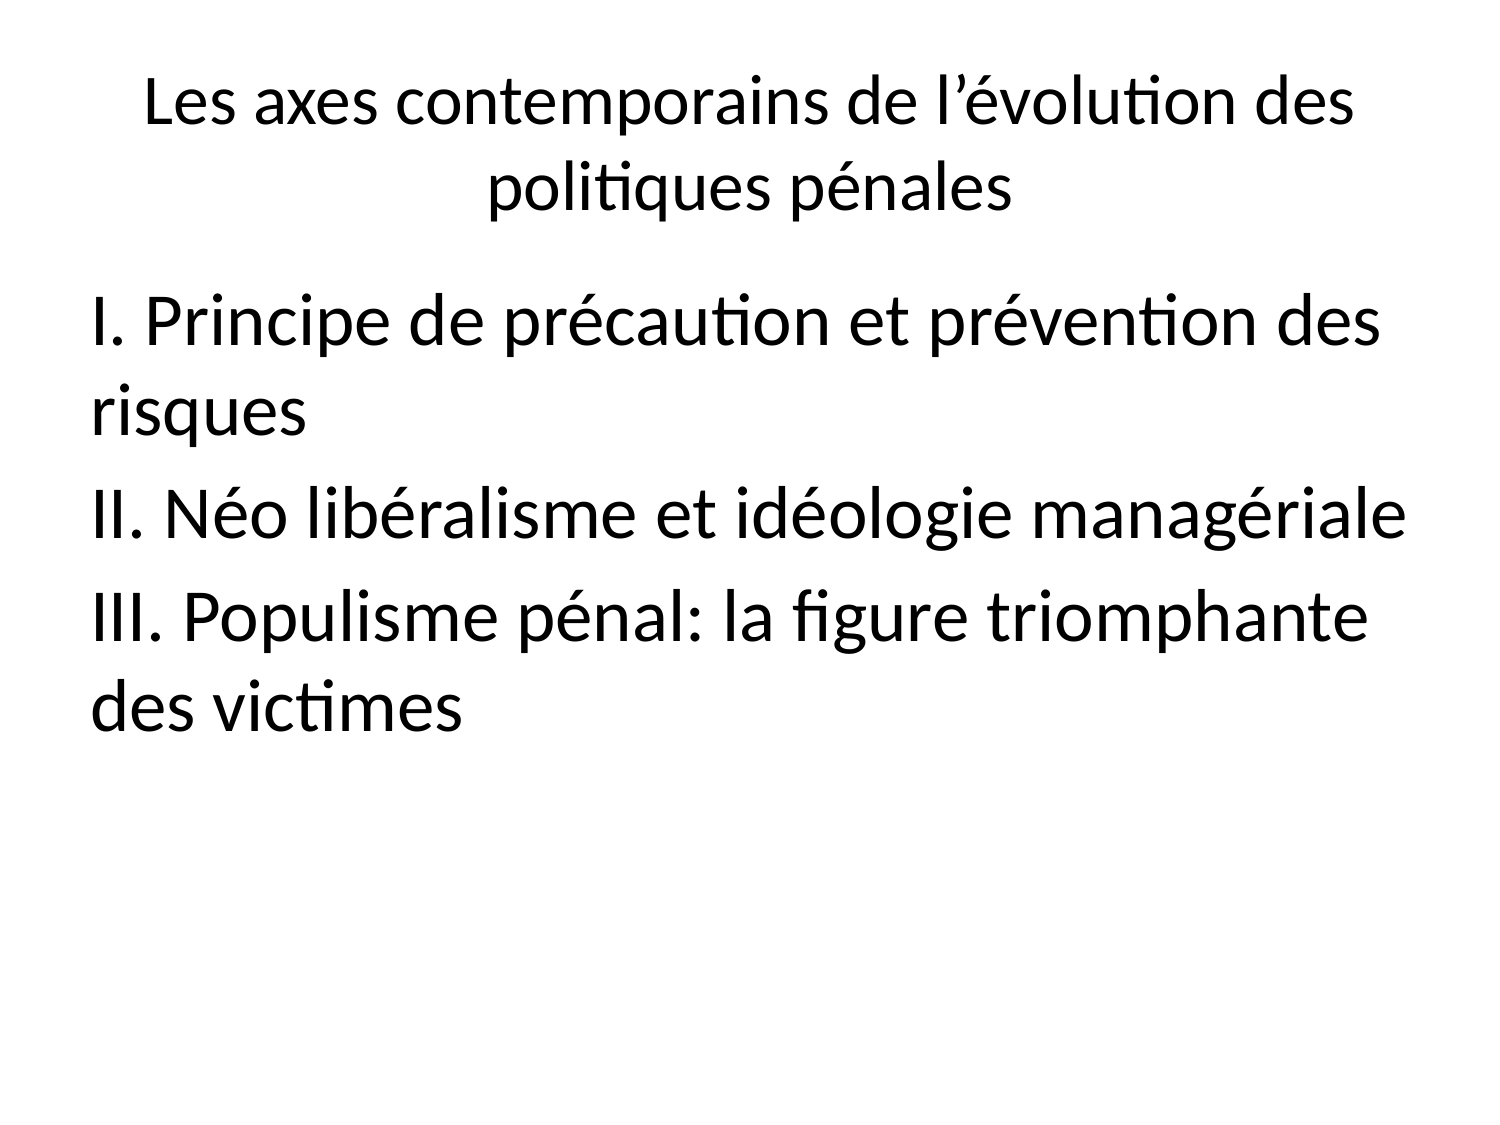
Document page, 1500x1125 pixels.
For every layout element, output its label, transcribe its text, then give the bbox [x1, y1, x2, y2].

list I. Principe de précaution et prévention des risques II. Néo libéralisme et idéologie managériale III. Populisme pénal: la figure triomphante des victimes [75, 262, 1425, 1005]
title Les axes contemporains de l’évolution des politiques pénales [75, 45, 1425, 233]
